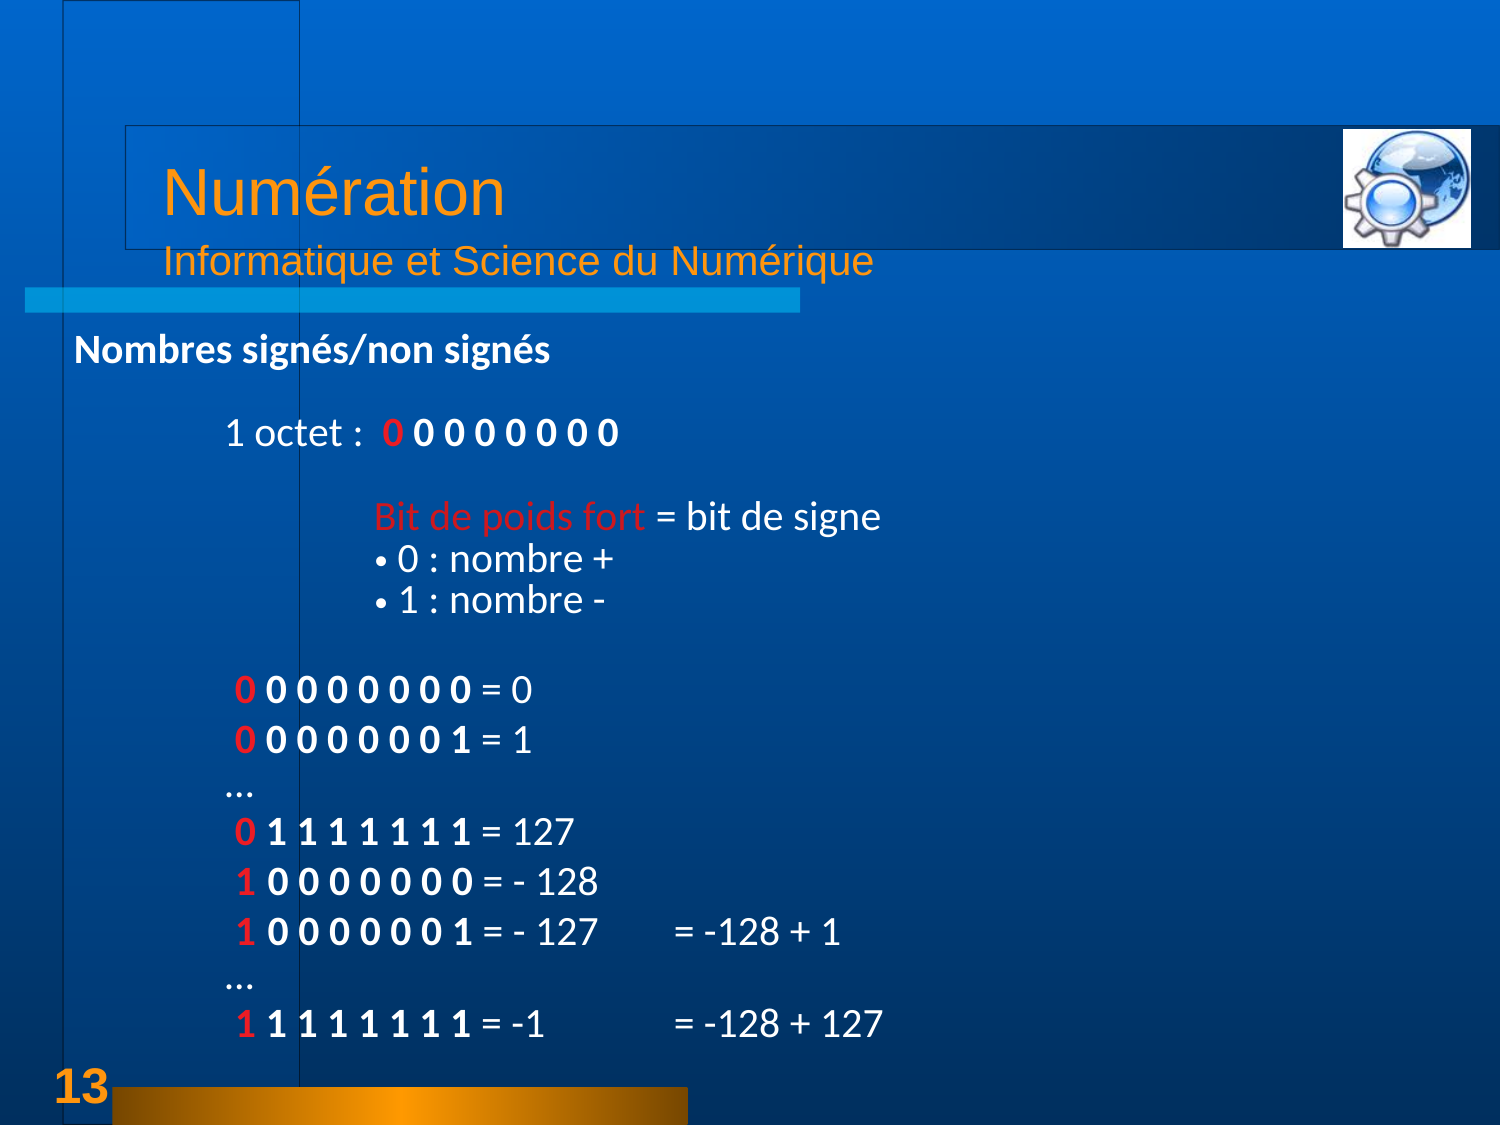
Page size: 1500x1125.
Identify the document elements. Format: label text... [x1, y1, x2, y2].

picture [1343, 129, 1471, 248]
text_box Nombres signés/non signés 1 octet : 0 0 0 0 0 0 0 0 Bit de poids fort = bit de signe 0 : nombre + 1 : nombre - 0 0 0 0 0 0 0 0 = 0 0 0 0 0 0 0 0 1 = 1 ... 0 1 1 1 1 1 1 1 = 127 1 0 0 0 0 0 0 0 = - 128 1 0 0 0 0 0 0 1 = - 127 = -128 + 1 ... 1 1 1 1 1 1 1 1 = -1 = -128 + 127 [59, 324, 1477, 1100]
